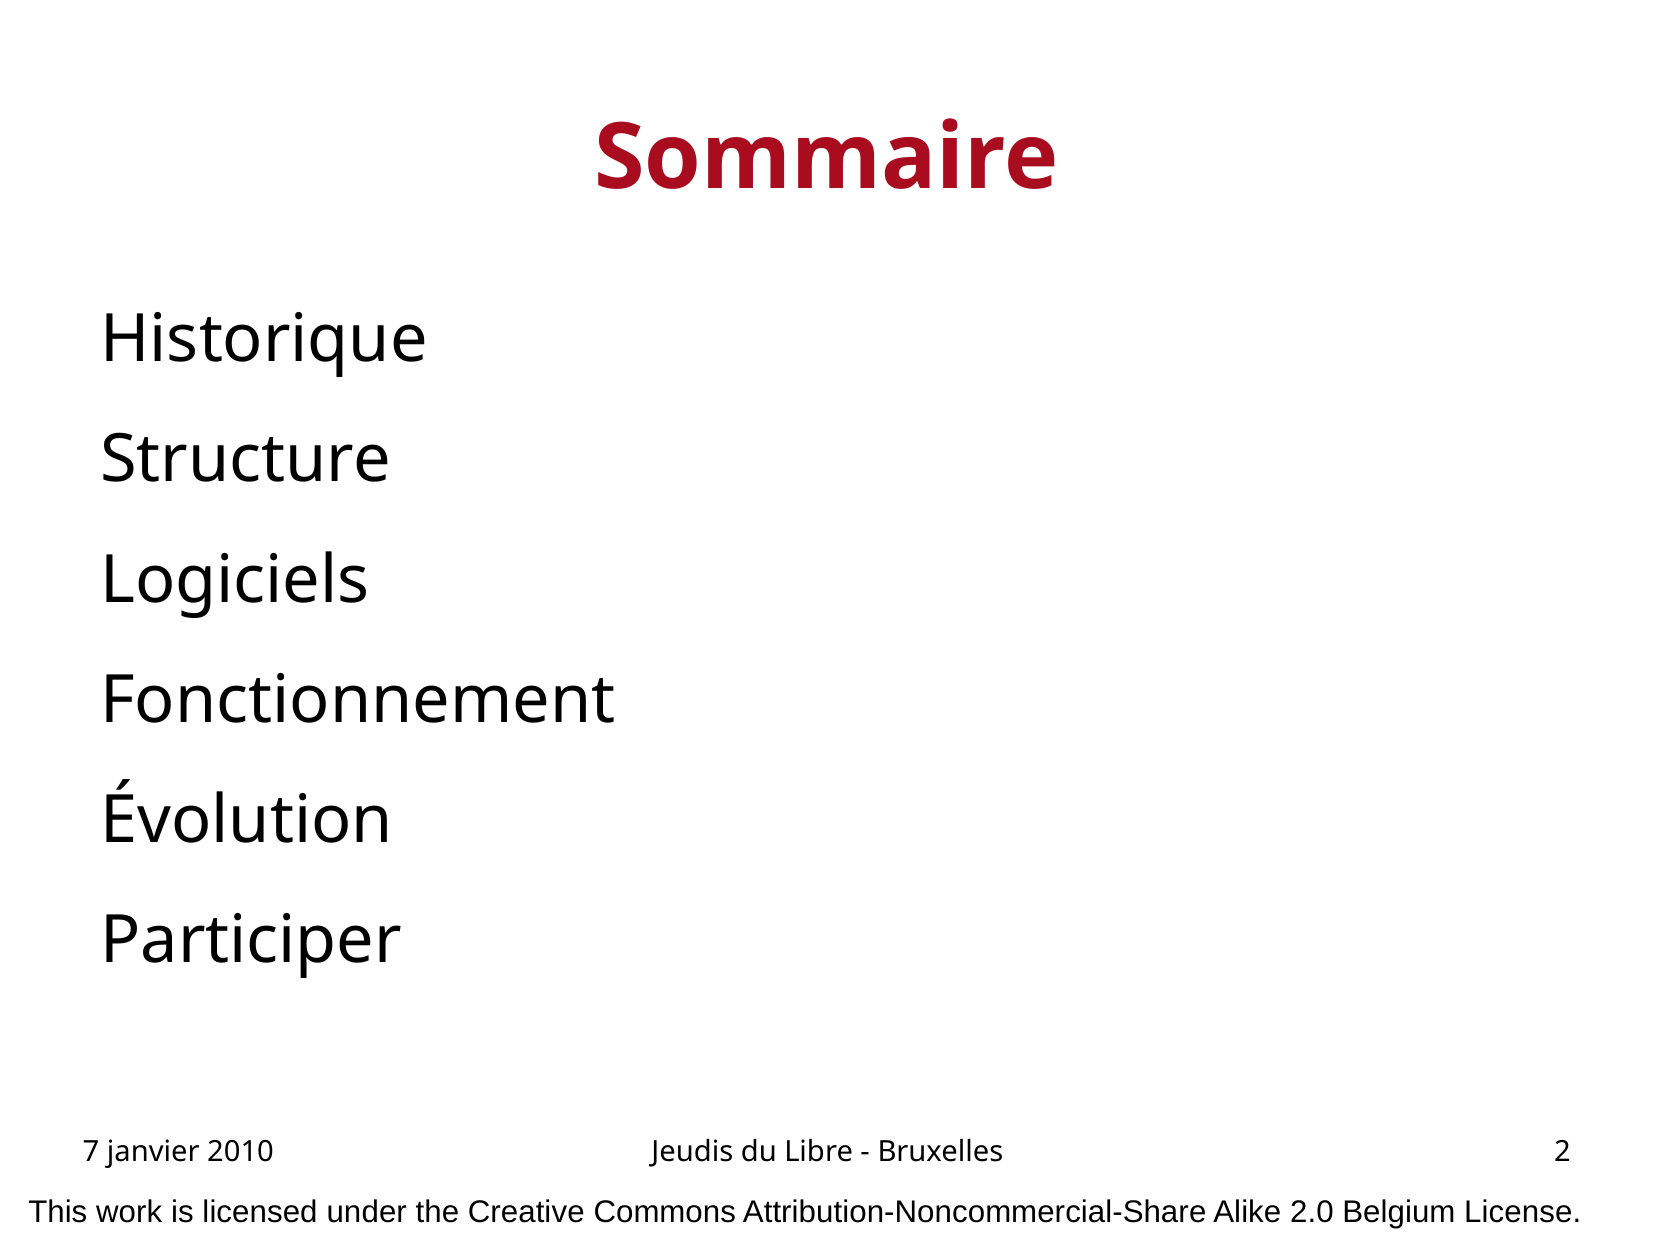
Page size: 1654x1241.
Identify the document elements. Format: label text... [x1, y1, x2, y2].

text_box This work is licensed under the Creative Commons Attribution-Noncommercial-Share Alike 2.0 Belgium License. [13, 1187, 1654, 1241]
title Sommaire [82, 49, 1571, 257]
list Historique Structure Logiciels Fonctionnement Évolution Participer [82, 290, 1571, 1109]
